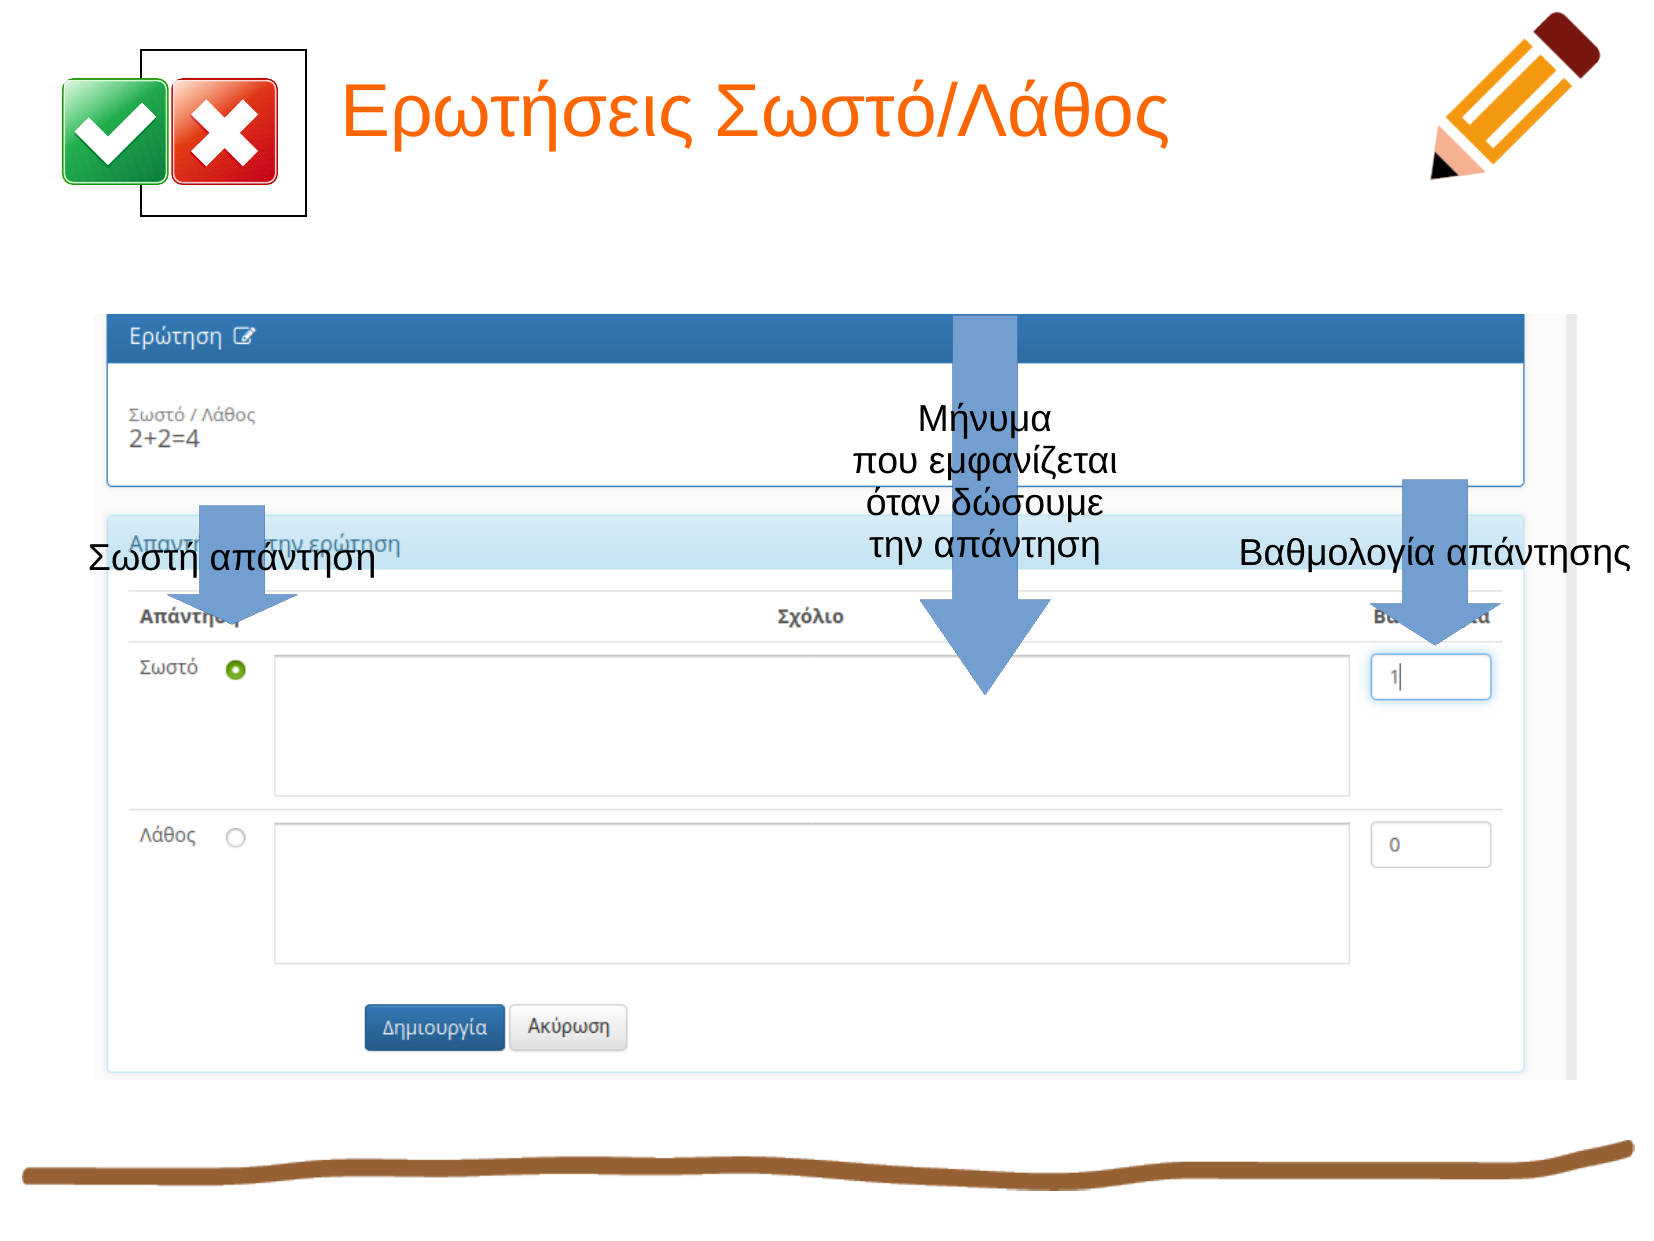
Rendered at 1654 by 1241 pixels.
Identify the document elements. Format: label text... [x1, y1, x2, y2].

text_box Μήνυμα που εμφανίζεται όταν δώσουμε την απάντηση [920, 315, 1051, 695]
title Ερωτήσεις Σωστό/Λάθος [332, 49, 1430, 172]
picture [1430, 12, 1601, 181]
picture [22, 1140, 1635, 1191]
picture [93, 314, 1577, 1081]
picture [30, 9, 332, 256]
text_box Βαθμολογία απάντησης [1370, 479, 1501, 646]
text_box Σωστή απάντηση [167, 505, 298, 625]
picture [93, 551, 99, 562]
